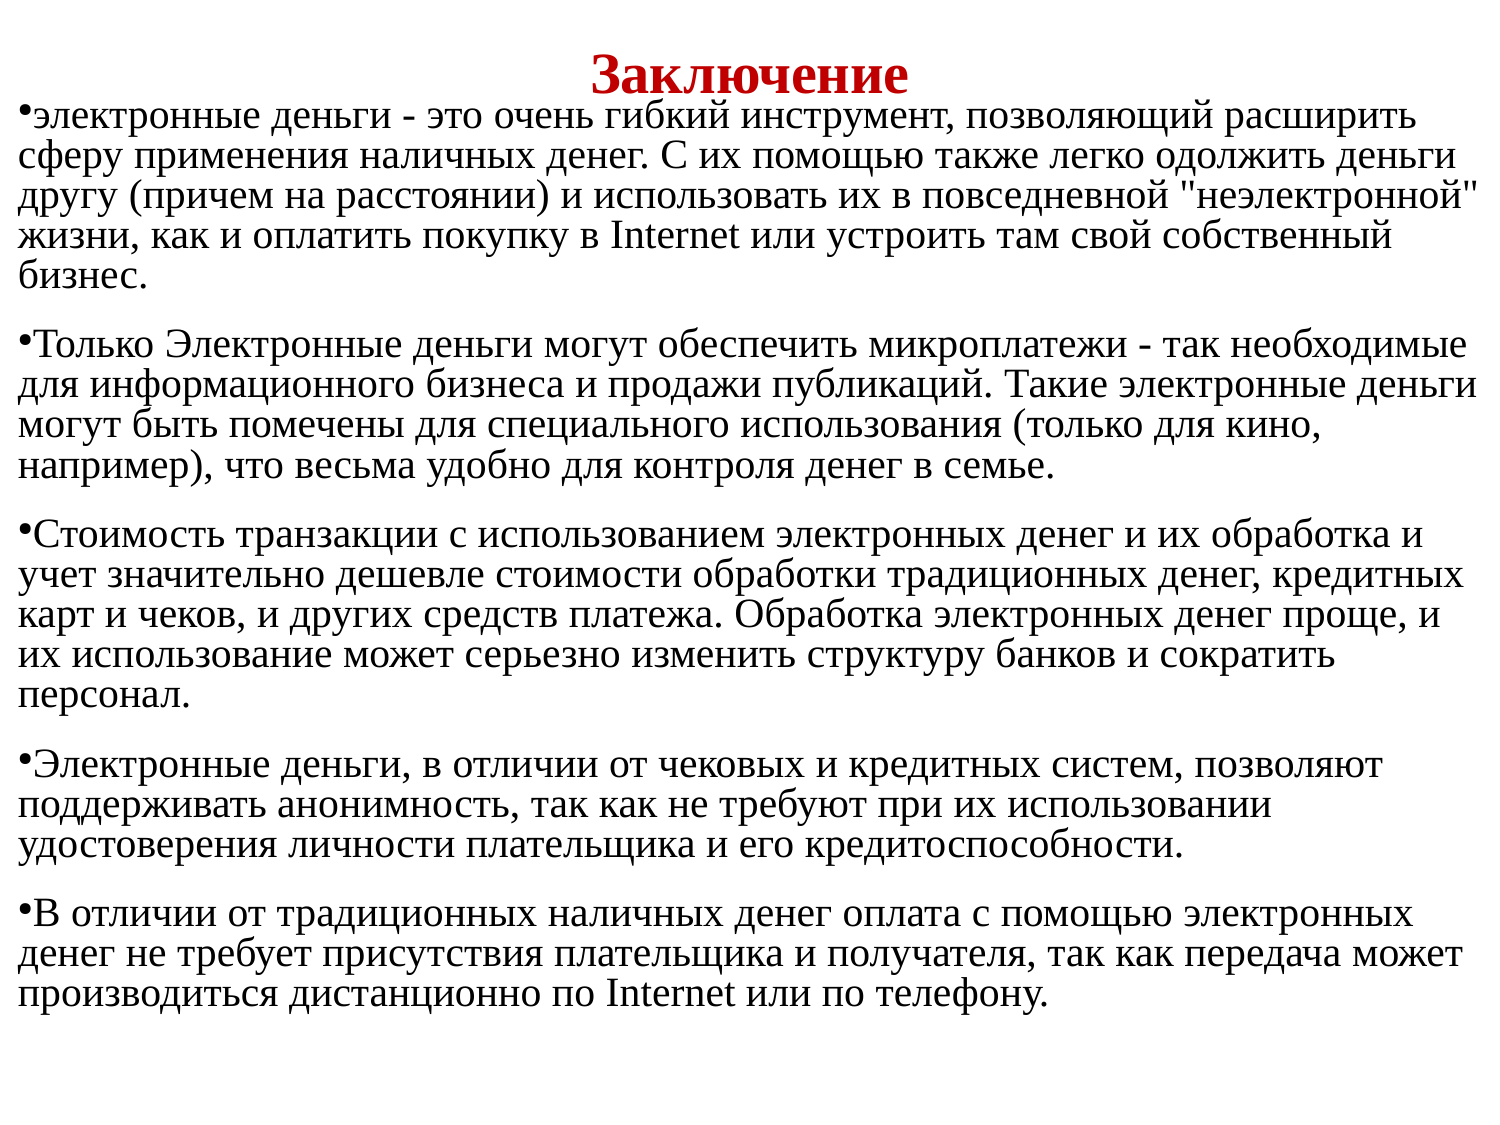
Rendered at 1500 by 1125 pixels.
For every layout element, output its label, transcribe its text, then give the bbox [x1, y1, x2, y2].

title Заключение [75, 0, 1425, 96]
list электронные деньги - это очень гибкий инструмент, позволяющий расширить сферу применения наличных денег. С их помощью также легко одолжить деньги другу (причем на расстоянии) и использовать их в повседневной "неэлектронной" жизни, как и оплатить покупку в Internet или устроить там свой собственный бизнес. Только Электронные деньги могут обеспечить микроплатежи - так необходимые для информационного бизнеса и продажи публикаций. Такие электронные деньги могут быть помечены для специального использования (только для кино, например), что весьма удобно для контроля денег в семье. Стоимость транзакции с использованием электронных денег и их обработка и учет значительно дешевле стоимости обработки традиционных денег, кредитных карт и чеков, и других средств платежа. Обработка электронных денег проще, и их использование может серьезно изменить структуру банков и сократить персонал. Электронные деньги, в отличии от чековых и кредитных систем, позволяют поддерживать анонимность, так как не требуют при их использовании удостоверения личности плательщика и его кредитоспособности. В отличии от традиционных наличных денег оплата с помощью электронных денег не требует присутствия плательщика и получателя, так как передача может производиться дистанционно по Internet или по телефону. [17, 96, 1480, 1109]
